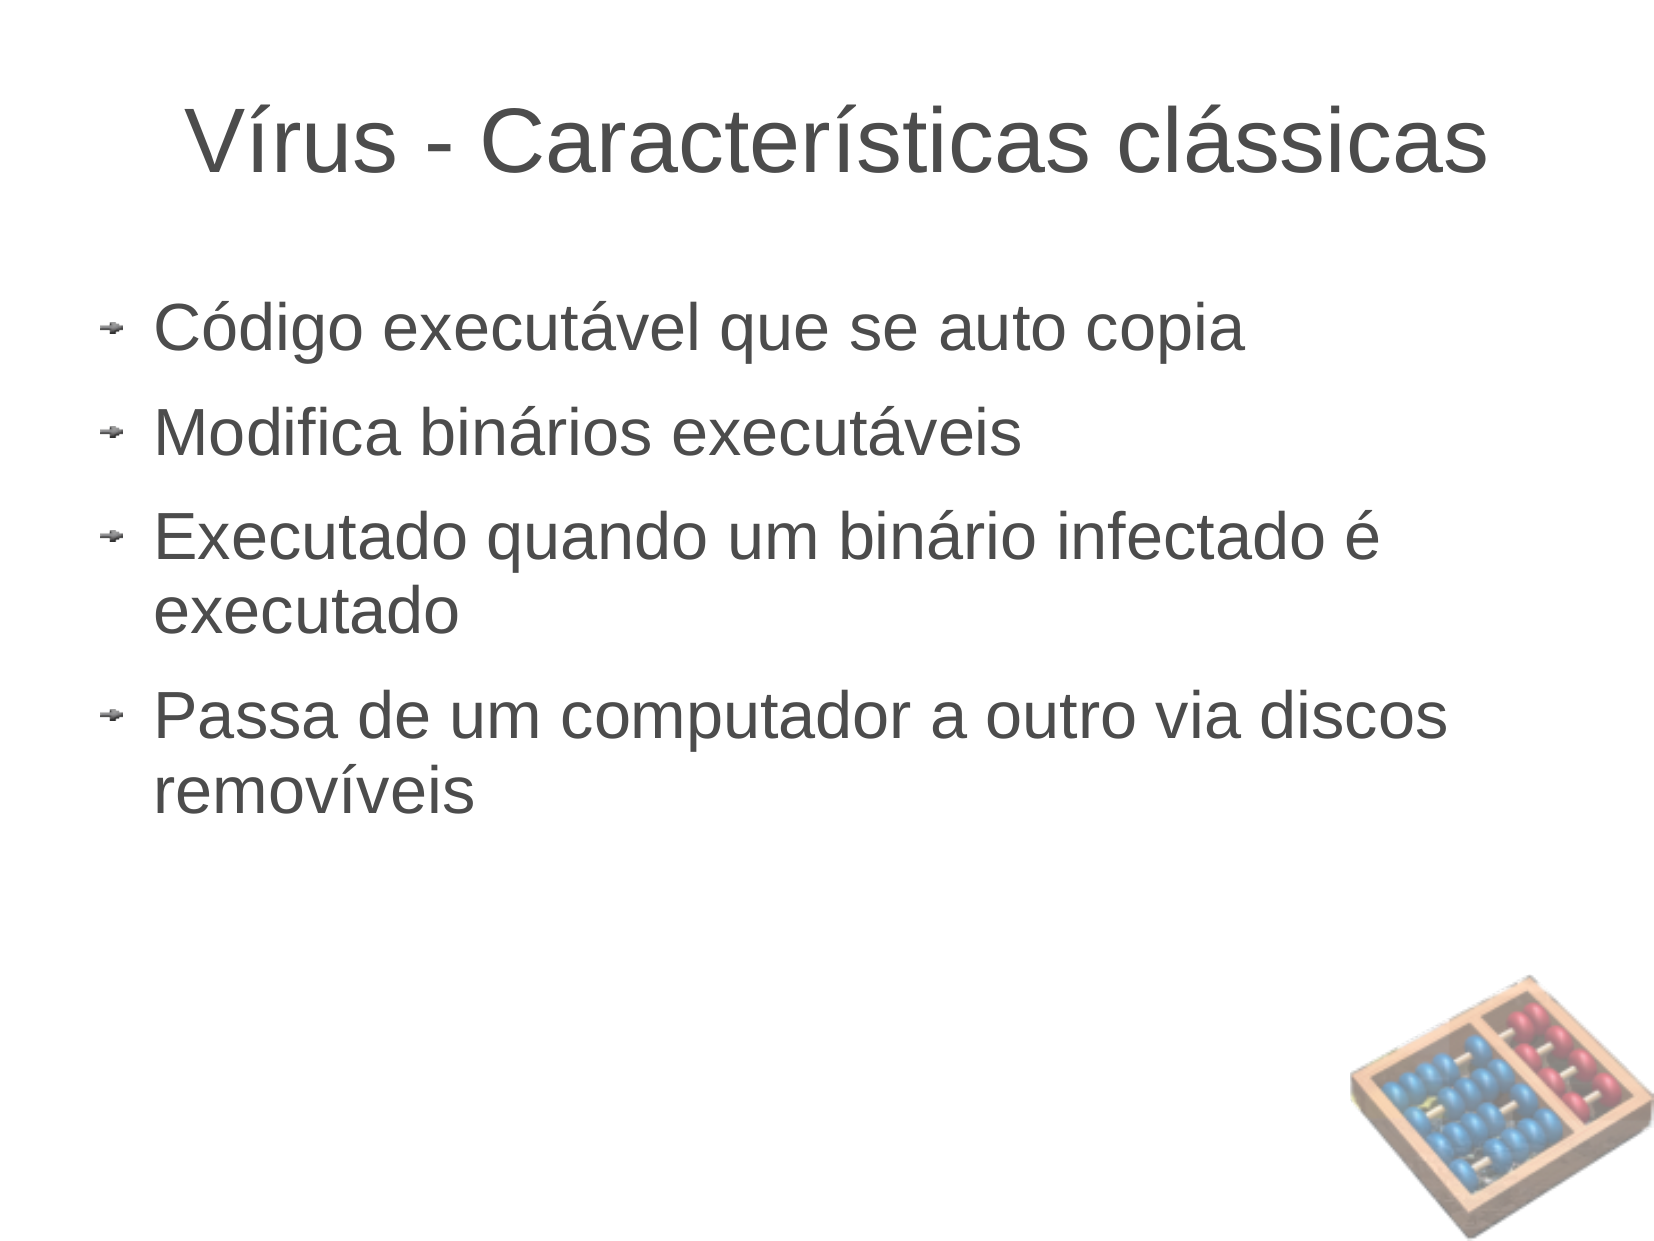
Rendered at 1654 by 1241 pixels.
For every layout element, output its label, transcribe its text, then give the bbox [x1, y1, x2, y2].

list Código executável que se auto copia Modifica binários executáveis Executado quando um binário infectado é executado Passa de um computador a outro via discos removíveis [82, 290, 1571, 1109]
title Vírus - Características clássicas [75, 37, 1601, 245]
